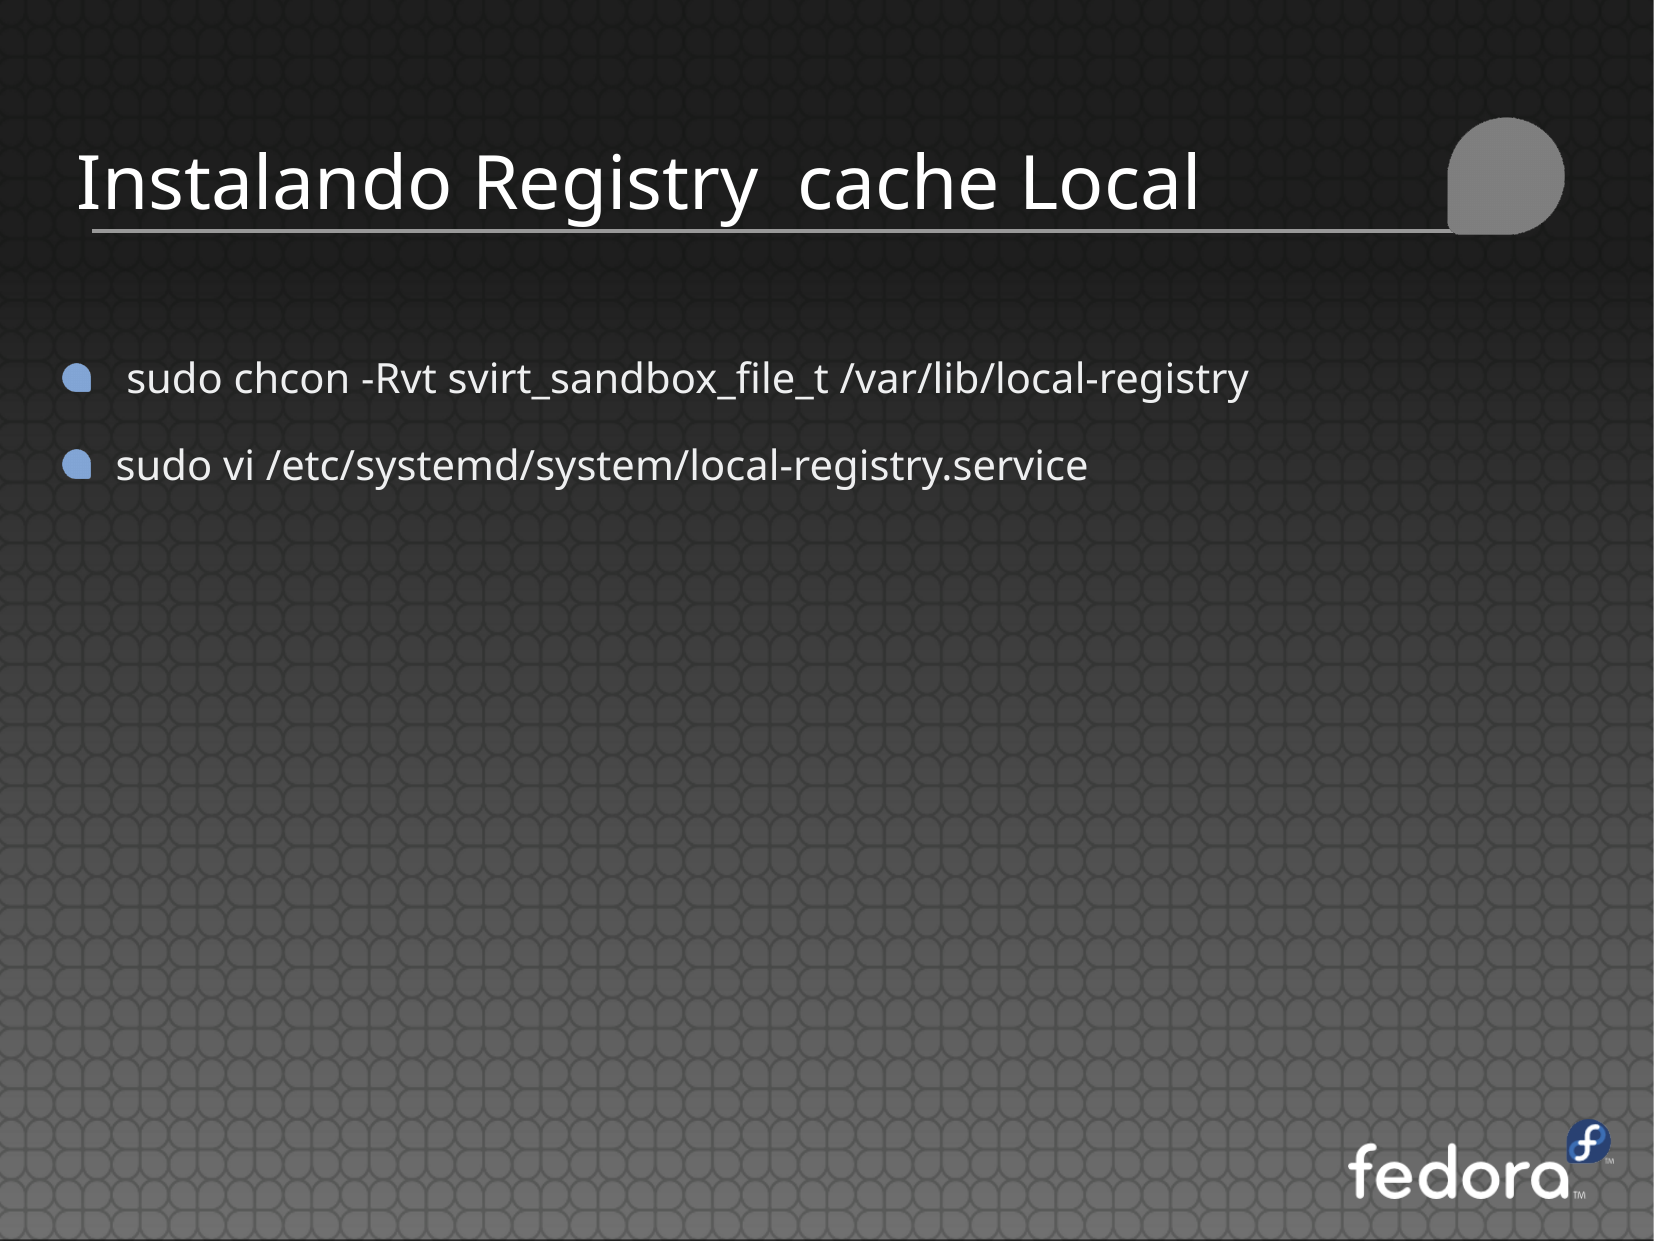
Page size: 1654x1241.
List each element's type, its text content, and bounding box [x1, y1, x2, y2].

title Instalando Registry cache Local [76, 112, 1566, 249]
list sudo chcon -Rvt svirt_sandbox_file_t /var/lib/local-registry sudo vi /etc/systemd/system/local-registry.service [44, 182, 1533, 1148]
picture [0, 0, 1654, 1241]
